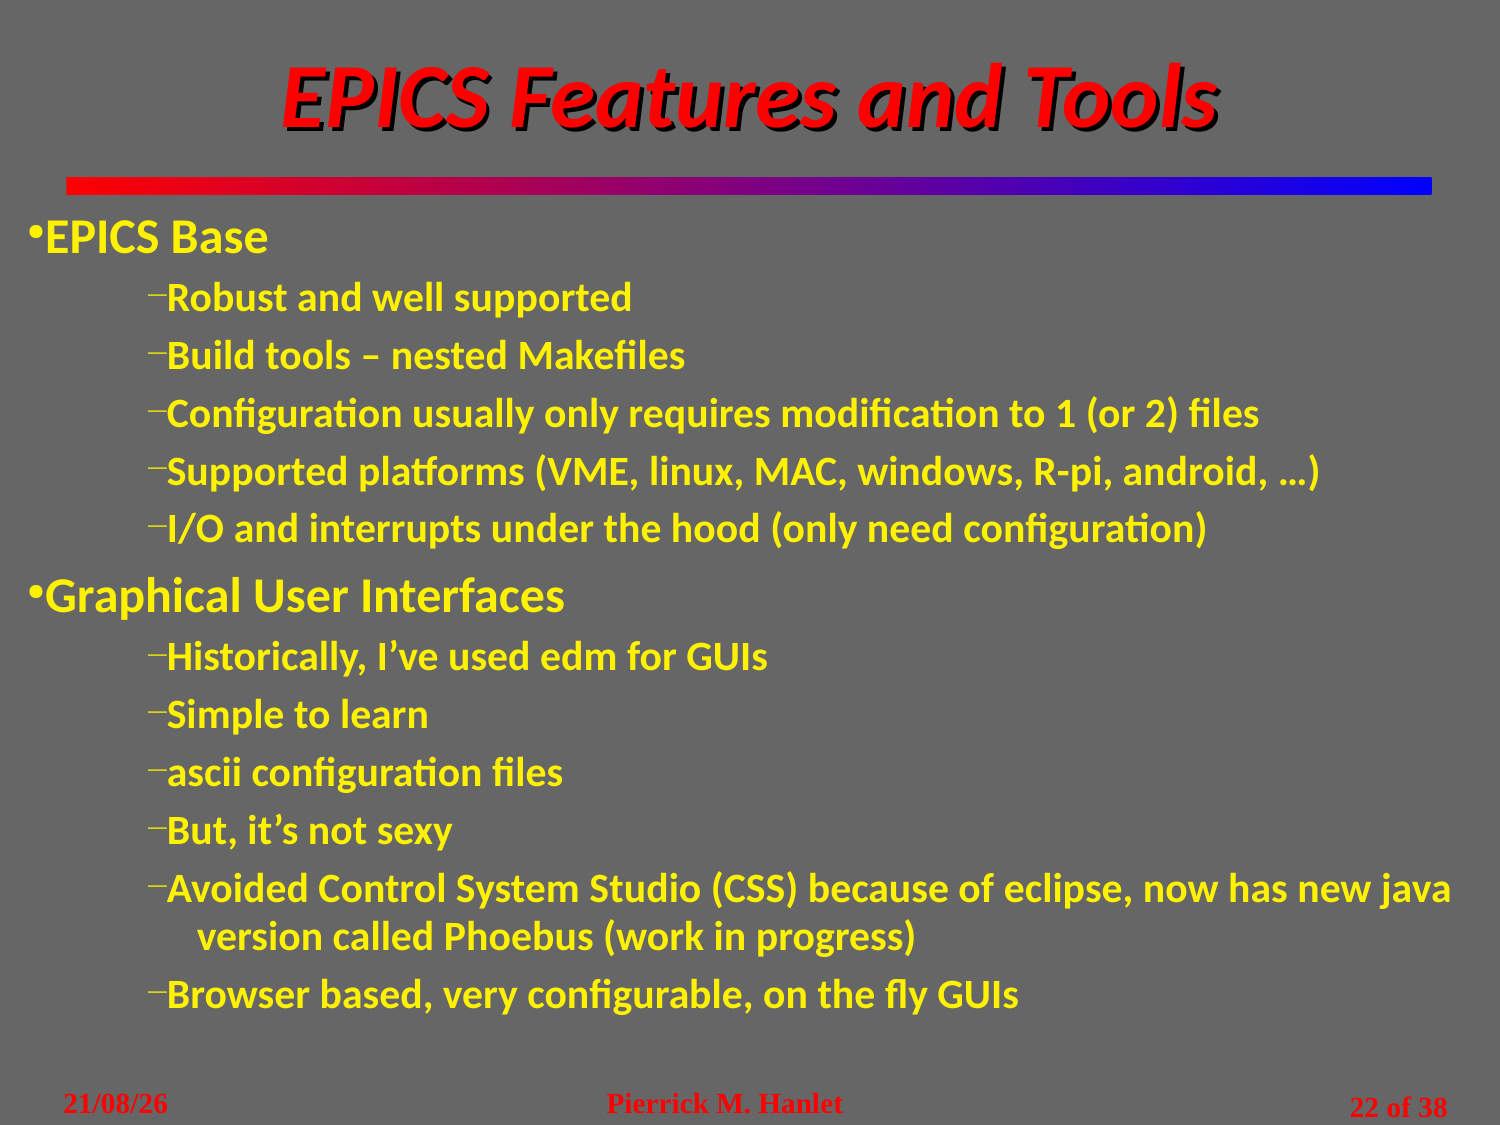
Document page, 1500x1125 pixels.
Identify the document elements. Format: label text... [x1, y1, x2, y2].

list EPICS Base Robust and well supported Build tools – nested Makefiles Configuration usually only requires modification to 1 (or 2) files Supported platforms (VME, linux, MAC, windows, R-pi, android, …) I/O and interrupts under the hood (only need configuration) Graphical User Interfaces Historically, I’ve used edm for GUIs Simple to learn ascii configuration files But, it’s not sexy Avoided Control System Studio (CSS) because of eclipse, now has new java version called Phoebus (work in progress) Browser based, very configurable, on the fly GUIs [0, 195, 1500, 1030]
title EPICS Features and Tools [15, 16, 1486, 172]
